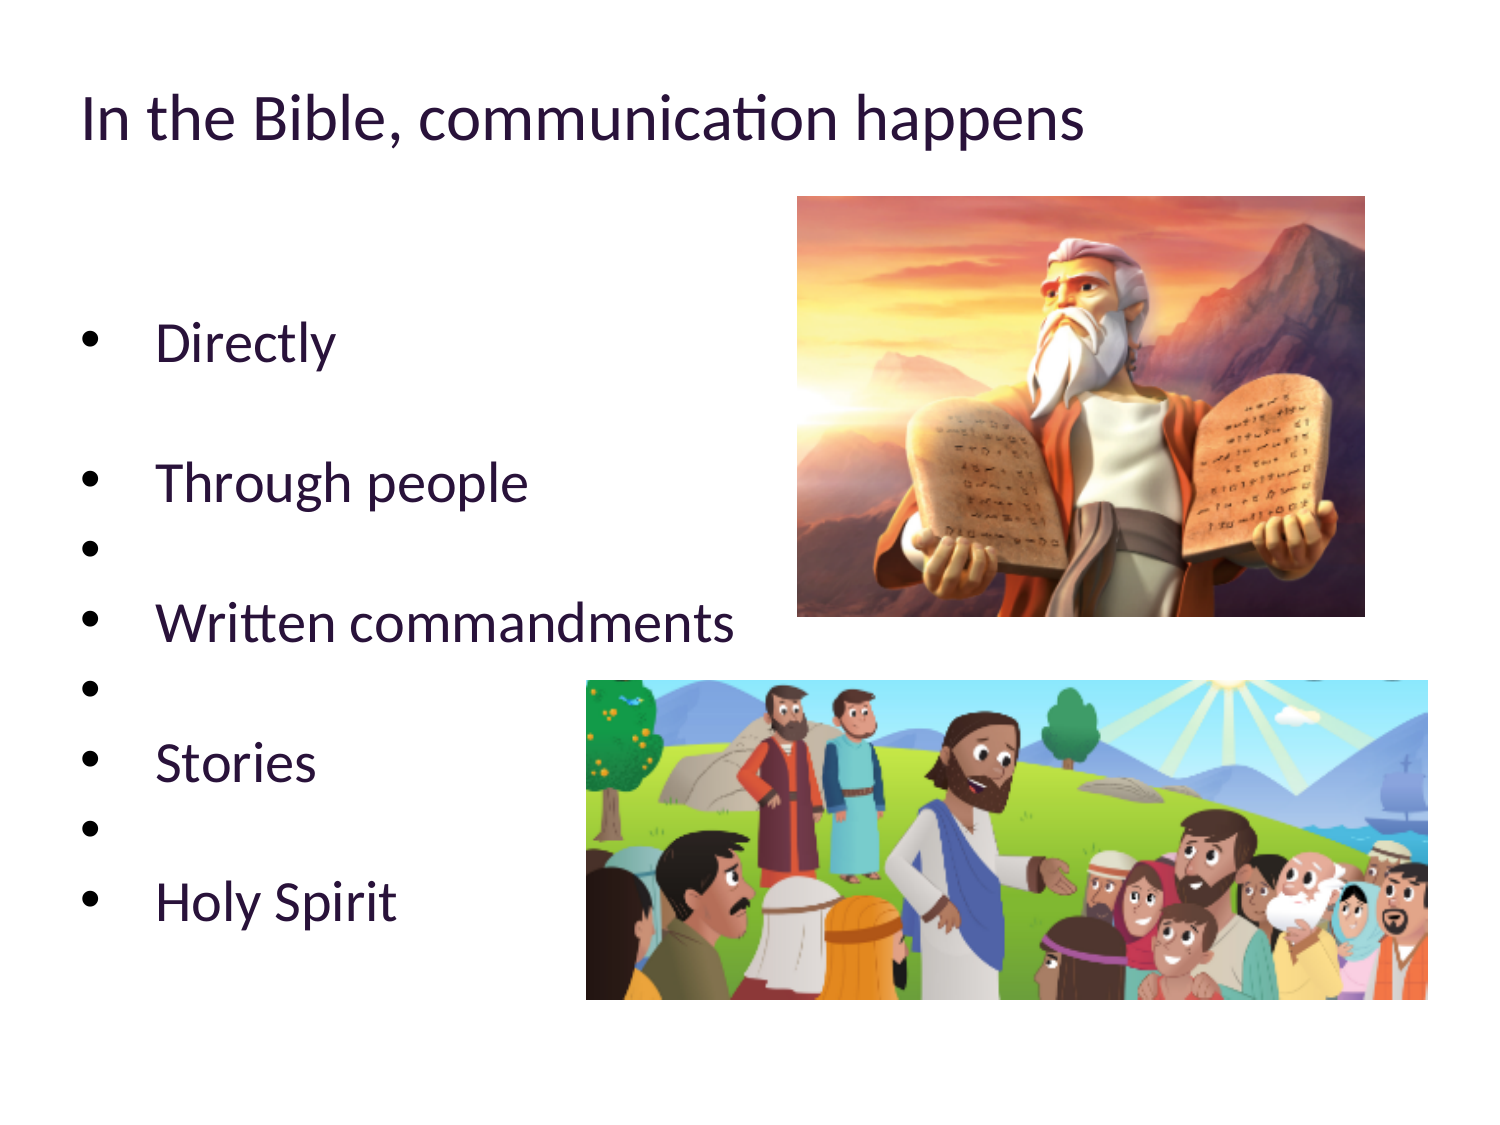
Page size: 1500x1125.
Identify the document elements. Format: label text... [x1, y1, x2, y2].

picture [797, 196, 1365, 618]
picture [586, 680, 1428, 1000]
text_box In the Bible, communication happens Directly Through people Written commandments Stories Holy Spirit [64, 66, 1447, 1092]
